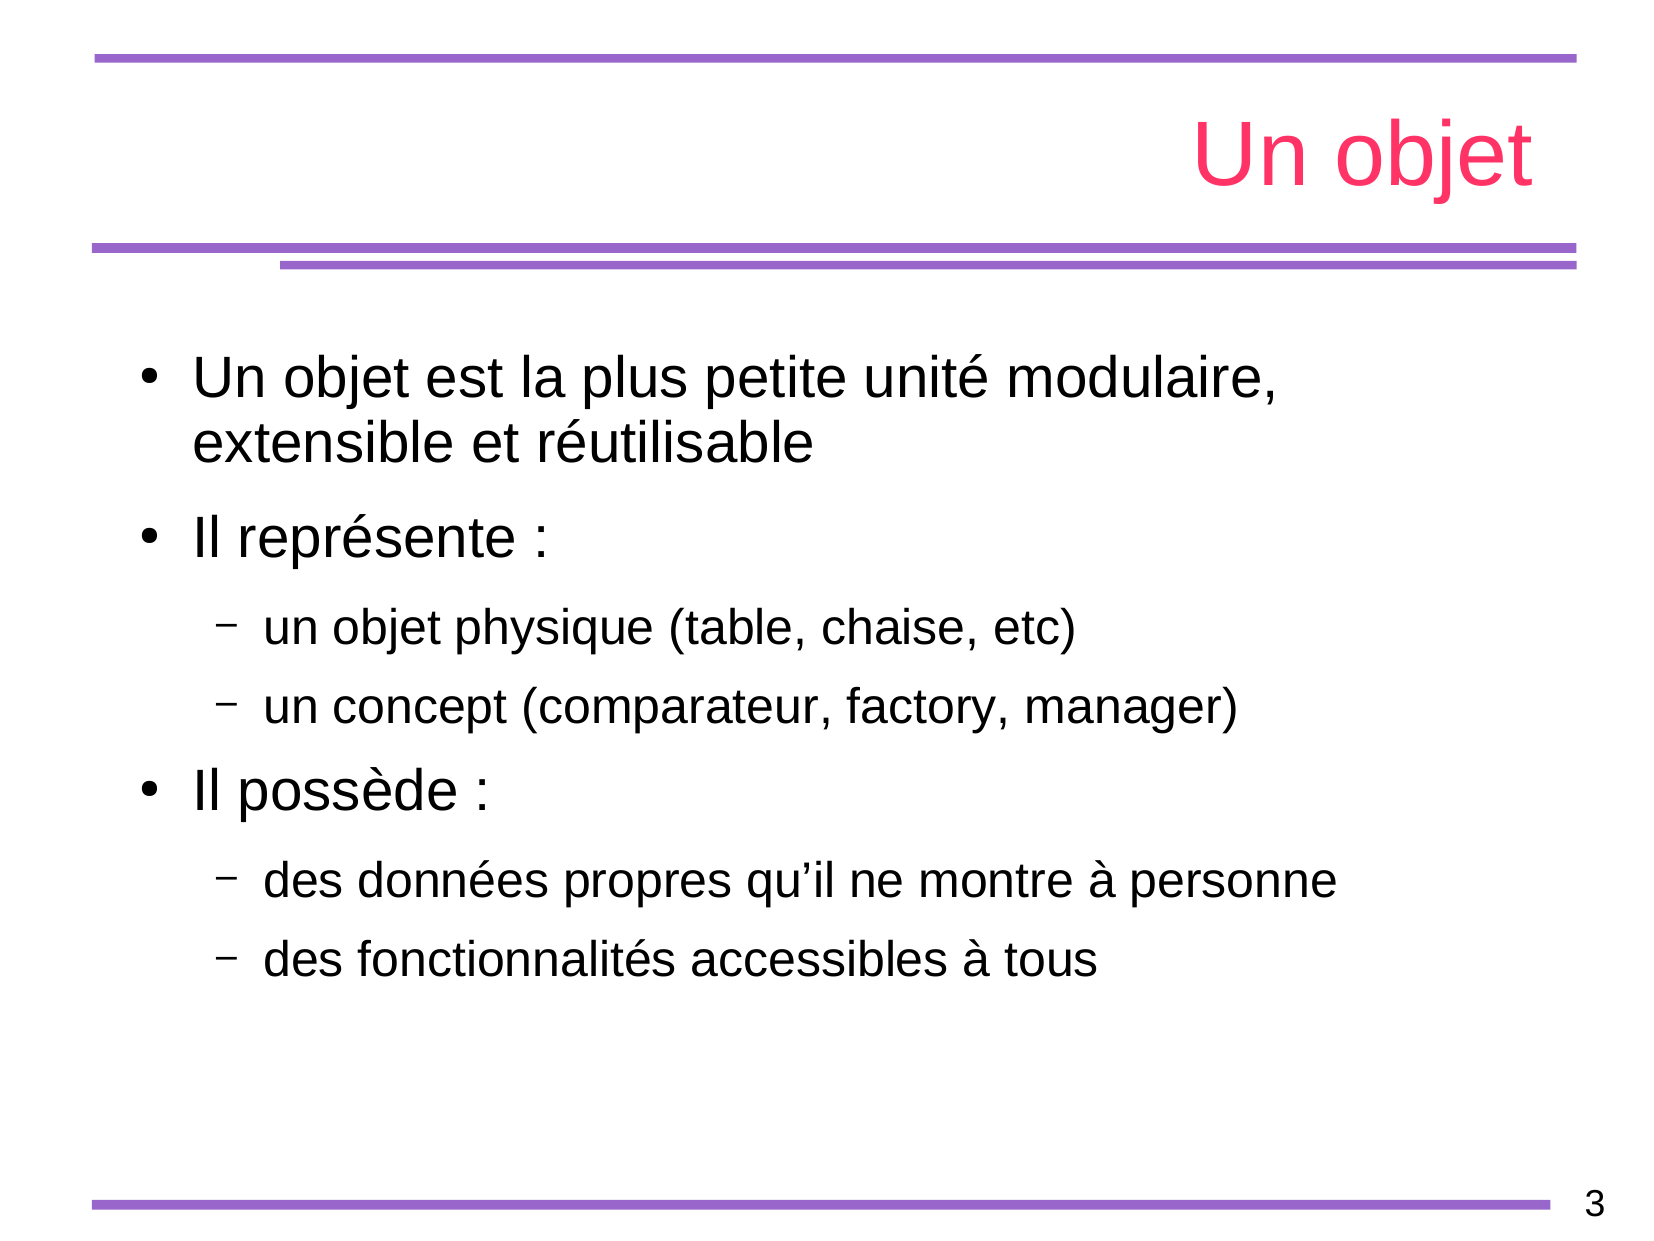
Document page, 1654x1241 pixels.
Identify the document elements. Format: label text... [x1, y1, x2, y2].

list Un objet est la plus petite unité modulaire, extensible et réutilisable Il représente : un objet physique (table, chaise, etc) un concept (comparateur, factory, manager) Il possède : des données propres qu’il ne montre à personne des fonctionnalités accessibles à tous [121, 344, 1534, 1127]
title Un objet [121, 49, 1534, 257]
